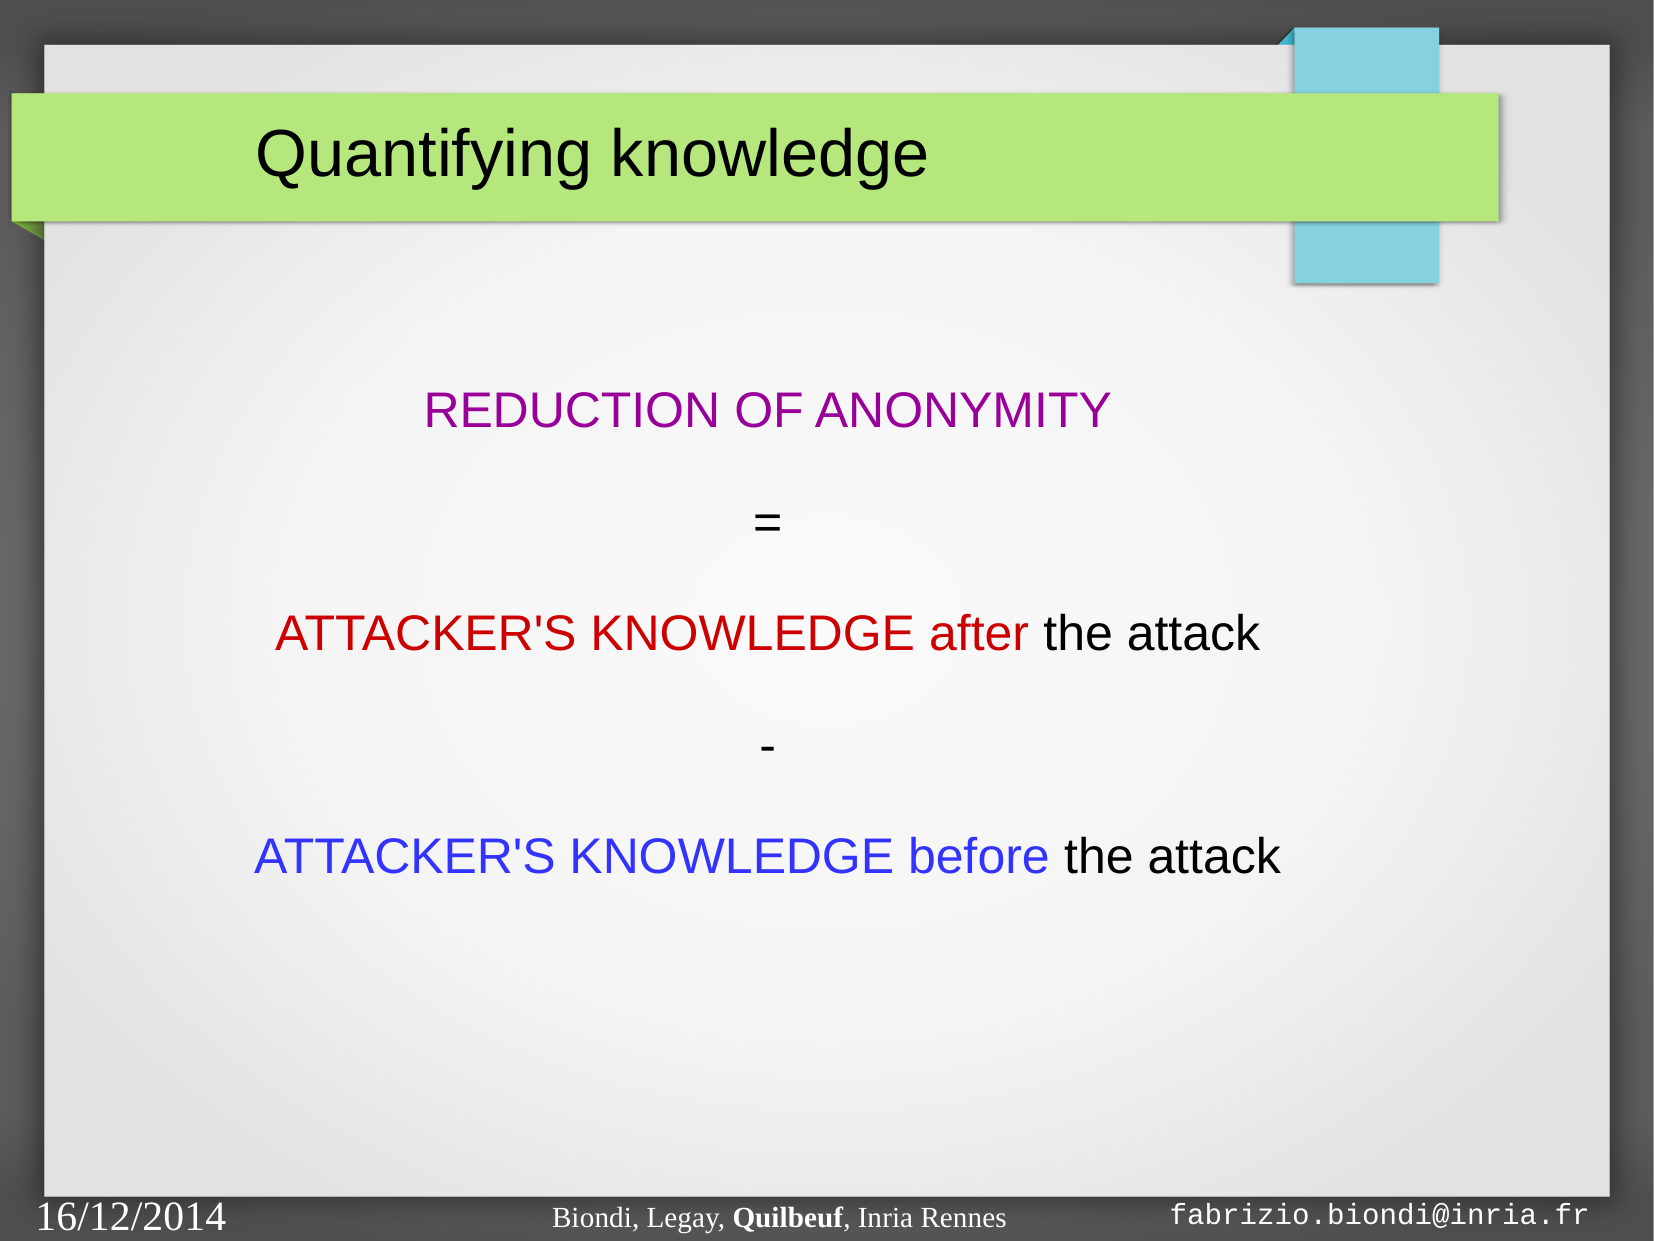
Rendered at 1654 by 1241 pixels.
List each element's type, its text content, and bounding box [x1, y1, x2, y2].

title Quantifying knowledge [70, 94, 1583, 213]
text_box REDUCTION OF ANONYMITY = ATTACKER'S KNOWLEDGE after the attack - ATTACKER'S KNOWLEDGE before the attack [212, 366, 1323, 981]
picture [0, 0, 1654, 1241]
